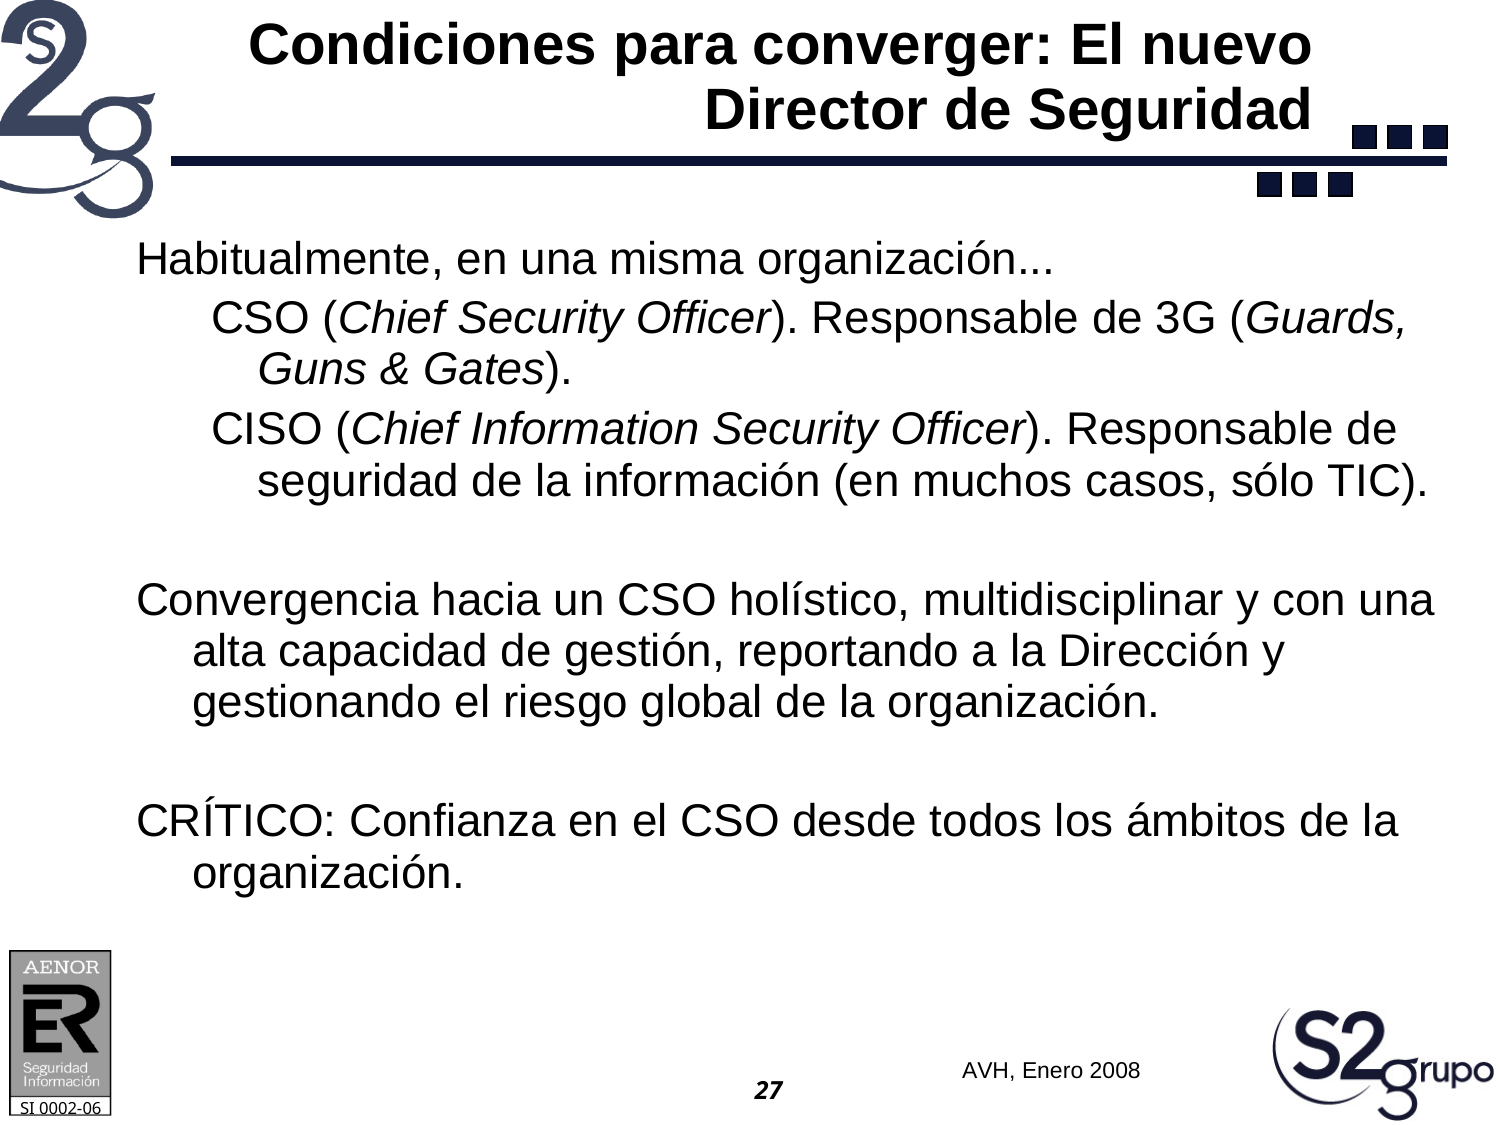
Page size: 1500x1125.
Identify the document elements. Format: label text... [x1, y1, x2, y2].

picture [0, 0, 158, 220]
title Condiciones para converger: El nuevo Director de Seguridad [183, 3, 1329, 149]
picture [1272, 1008, 1494, 1121]
list Habitualmente, en una misma organización... CSO (Chief Security Officer). Responsable de 3G (Guards, Guns & Gates). CISO (Chief Information Security Officer). Responsable de seguridad de la información (en muchos casos, sólo TIC). Convergencia hacia un CSO holístico, multidisciplinar y con una alta capacidad de gestión, reportando a la Dirección y gestionando el riesgo global de la organización. CRÍTICO: Confianza en el CSO desde todos los ámbitos de la organización. [120, 177, 1477, 929]
picture [9, 950, 112, 1116]
text_box AVH, Enero 2008 [947, 1049, 1156, 1091]
